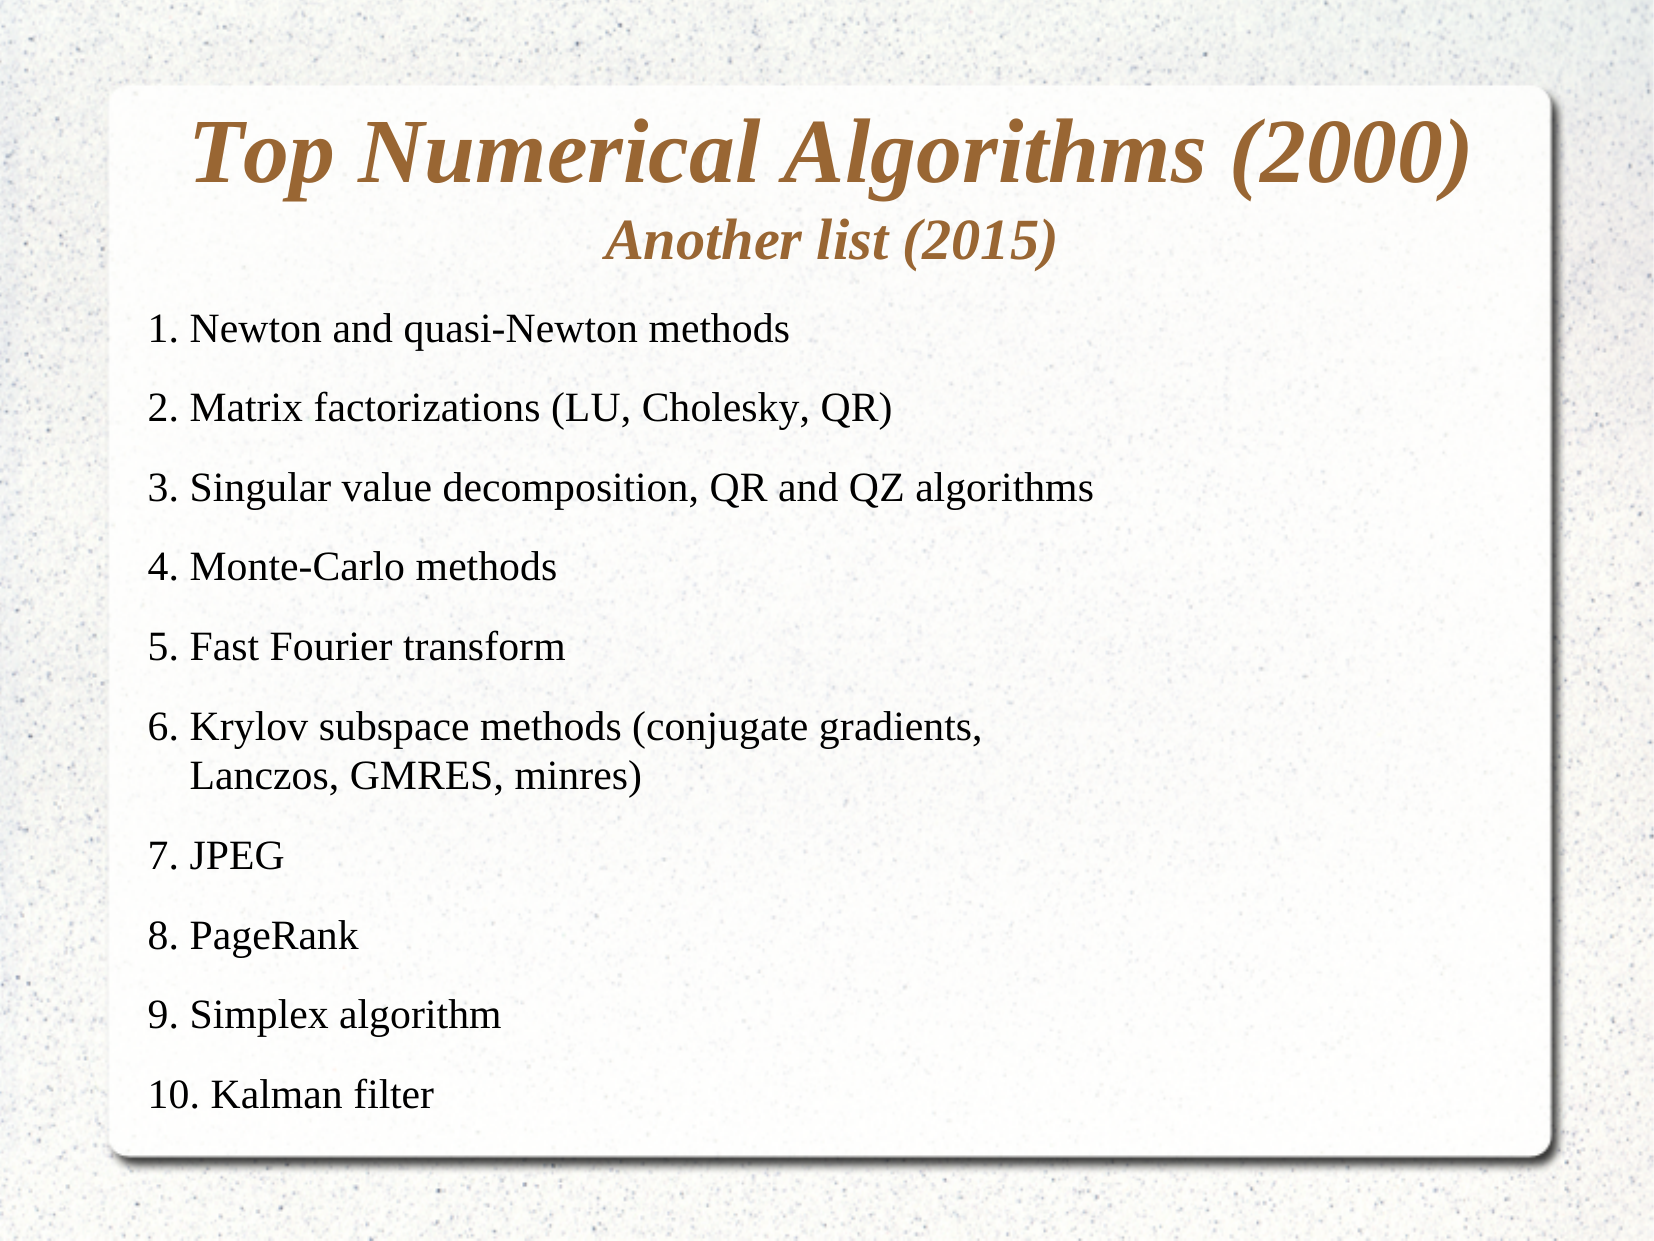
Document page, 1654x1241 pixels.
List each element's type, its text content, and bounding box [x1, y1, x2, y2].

list 1. Newton and quasi-Newton methods 2. Matrix factorizations (LU, Cholesky, QR) 3. Singular value decomposition, QR and QZ algorithms 4. Monte-Carlo methods 5. Fast Fourier transform 6. Krylov subspace methods (conjugate gradients, Lanczos, GMRES, minres) 7. JPEG 8. PageRank 9. Simplex algorithm 10. Kalman filter [147, 300, 1506, 1138]
title Top Numerical Algorithms (2000) Another list (2015) [171, 90, 1494, 235]
